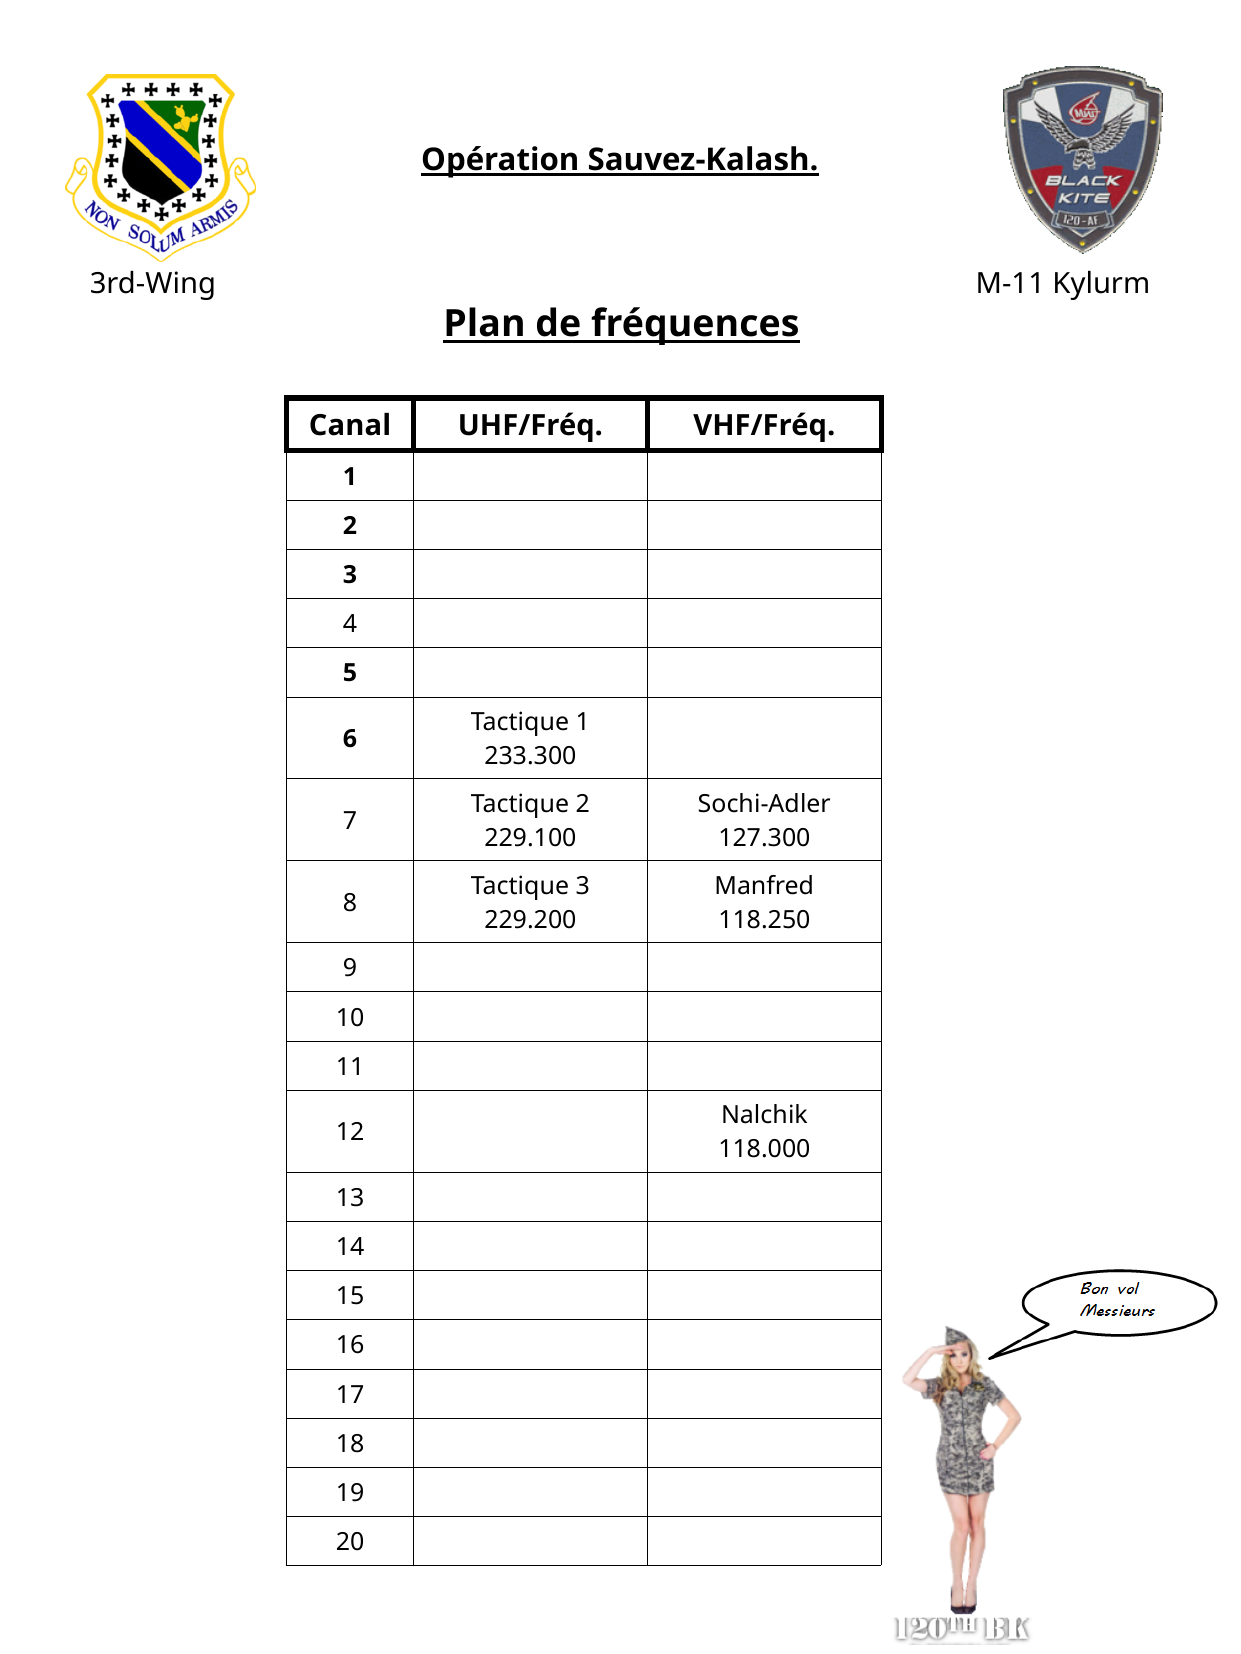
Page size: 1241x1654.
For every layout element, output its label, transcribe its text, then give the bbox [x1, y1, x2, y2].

table_cell [648, 550, 881, 598]
table_cell 6 [287, 698, 413, 778]
table_cell Tactique 1 233.300 [414, 698, 647, 778]
table_header UHF/Fréq. [416, 401, 645, 448]
table_cell [648, 698, 881, 778]
table_cell [648, 1320, 881, 1369]
table_cell [414, 1042, 647, 1090]
table_cell [414, 1517, 647, 1565]
table_cell [414, 550, 647, 598]
table_cell 5 [287, 648, 413, 697]
table_cell Tactique 3 229.200 [414, 861, 647, 942]
table_cell 18 [287, 1419, 413, 1467]
table_cell [414, 599, 647, 647]
table_cell [648, 1042, 881, 1090]
table_cell [648, 1468, 881, 1516]
table_cell [414, 1091, 647, 1172]
table_cell [414, 1320, 647, 1369]
table_cell 1 [287, 453, 413, 500]
table_cell [648, 648, 881, 697]
table_cell 8 [287, 861, 413, 942]
table_cell [648, 1517, 881, 1565]
table_cell Tactique 2 229.100 [414, 779, 647, 860]
table_cell Sochi-Adler 127.300 [648, 779, 881, 860]
table_cell [414, 992, 647, 1041]
table_cell [414, 1419, 647, 1467]
picture [1003, 66, 1163, 254]
table_cell 11 [287, 1042, 413, 1090]
table_cell 10 [287, 992, 413, 1041]
table_cell Nalchik 118.000 [648, 1091, 881, 1172]
table_cell 17 [287, 1370, 413, 1418]
table_cell [414, 943, 647, 991]
table_cell 4 [287, 599, 413, 647]
table_cell [648, 943, 881, 991]
table_cell [414, 648, 647, 697]
title Opération Sauvez-Kalash. 3rd-Wing M-11 Kylurm [62, 41, 1179, 313]
table_cell [648, 599, 881, 647]
table_cell [414, 1271, 647, 1319]
table_cell [648, 1222, 881, 1270]
table_cell 15 [287, 1271, 413, 1319]
table_cell [414, 1370, 647, 1418]
table_cell [414, 1222, 647, 1270]
picture [65, 74, 256, 263]
table_cell [414, 501, 647, 549]
table_cell [414, 1468, 647, 1516]
table_cell [648, 501, 881, 549]
table_cell [648, 1370, 881, 1418]
table_cell 2 [287, 501, 413, 549]
table_cell [414, 1173, 647, 1221]
picture [885, 1261, 1241, 1654]
table_cell 13 [287, 1173, 413, 1221]
table_cell 16 [287, 1320, 413, 1369]
table_cell [648, 1173, 881, 1221]
table_cell 9 [287, 943, 413, 991]
table_cell [414, 453, 647, 500]
table_cell 3 [287, 550, 413, 598]
table_cell 14 [287, 1222, 413, 1270]
table_cell [648, 992, 881, 1041]
table_cell Manfred 118.250 [648, 861, 881, 942]
table_cell 20 [287, 1517, 413, 1565]
table_cell 7 [287, 779, 413, 860]
table_cell [648, 453, 881, 500]
table_cell [648, 1419, 881, 1467]
table_cell 12 [287, 1091, 413, 1172]
text_box Plan de fréquences [416, 289, 827, 364]
table_header Canal [289, 401, 411, 448]
table_cell [648, 1271, 881, 1319]
table_header VHF/Fréq. [650, 401, 879, 448]
table_cell 19 [287, 1468, 413, 1516]
